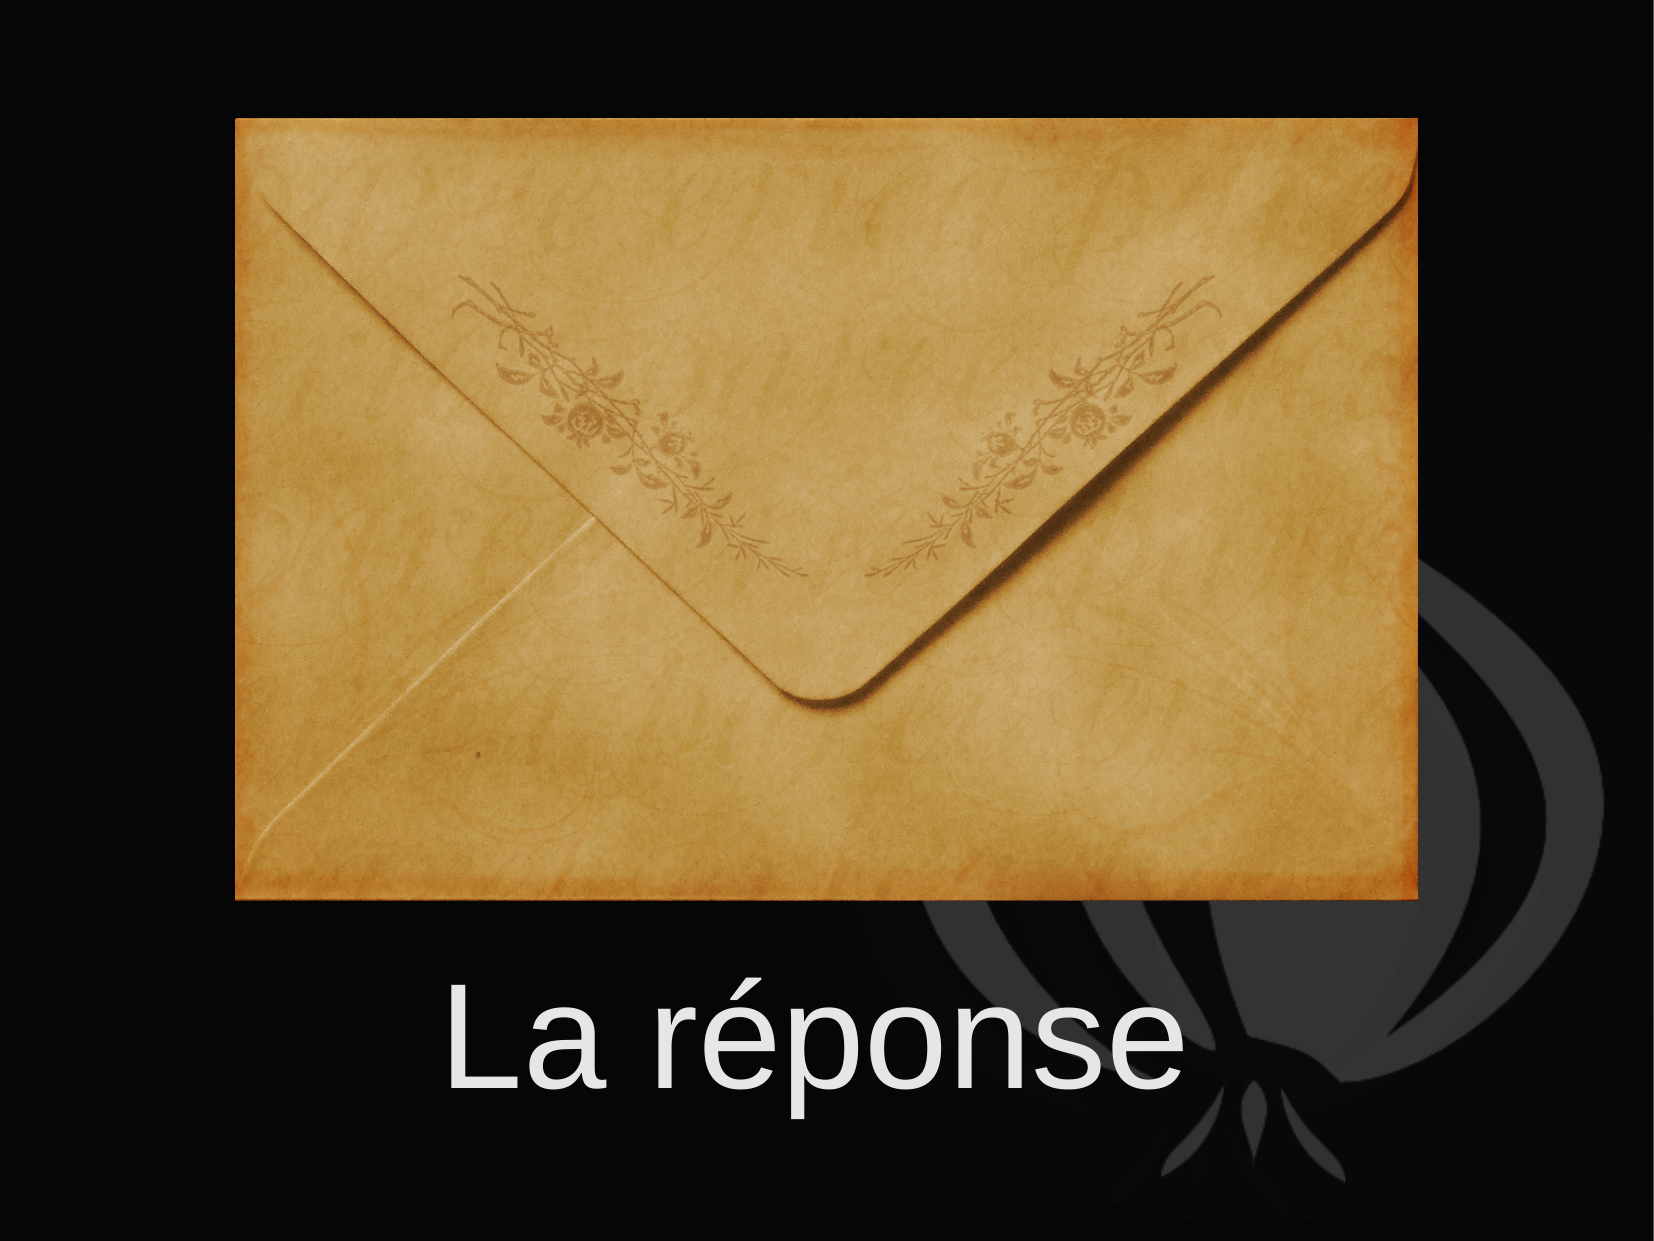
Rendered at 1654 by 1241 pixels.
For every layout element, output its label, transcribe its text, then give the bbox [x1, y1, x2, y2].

subtitle La réponse [82, 118, 1571, 1211]
picture [0, 0, 1654, 1241]
